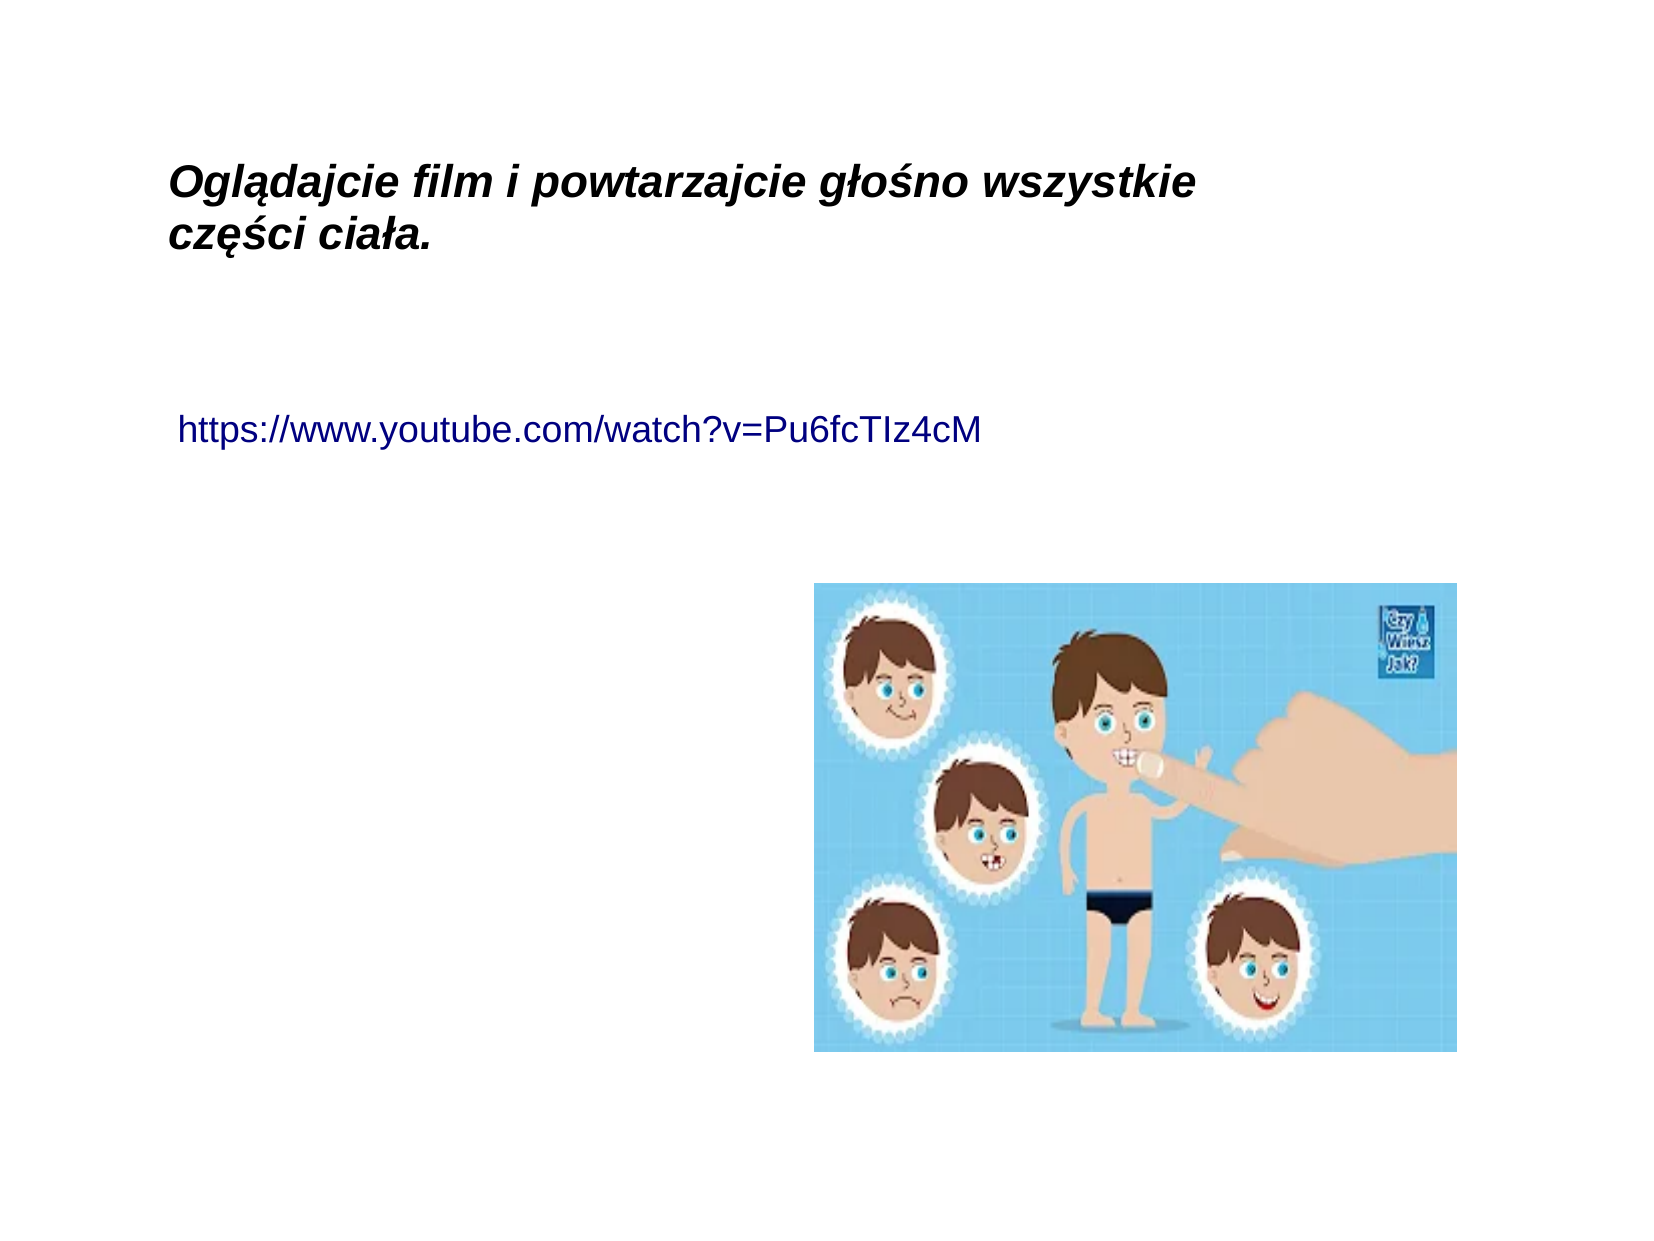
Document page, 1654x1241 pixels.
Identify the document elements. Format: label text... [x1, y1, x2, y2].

picture [814, 583, 1457, 1052]
text_box https://www.youtube.com/watch?v=Pu6fcTIz4cM [162, 401, 1170, 473]
text_box Oglądajcie film i powtarzajcie głośno wszystkie części ciała. [153, 149, 1347, 268]
